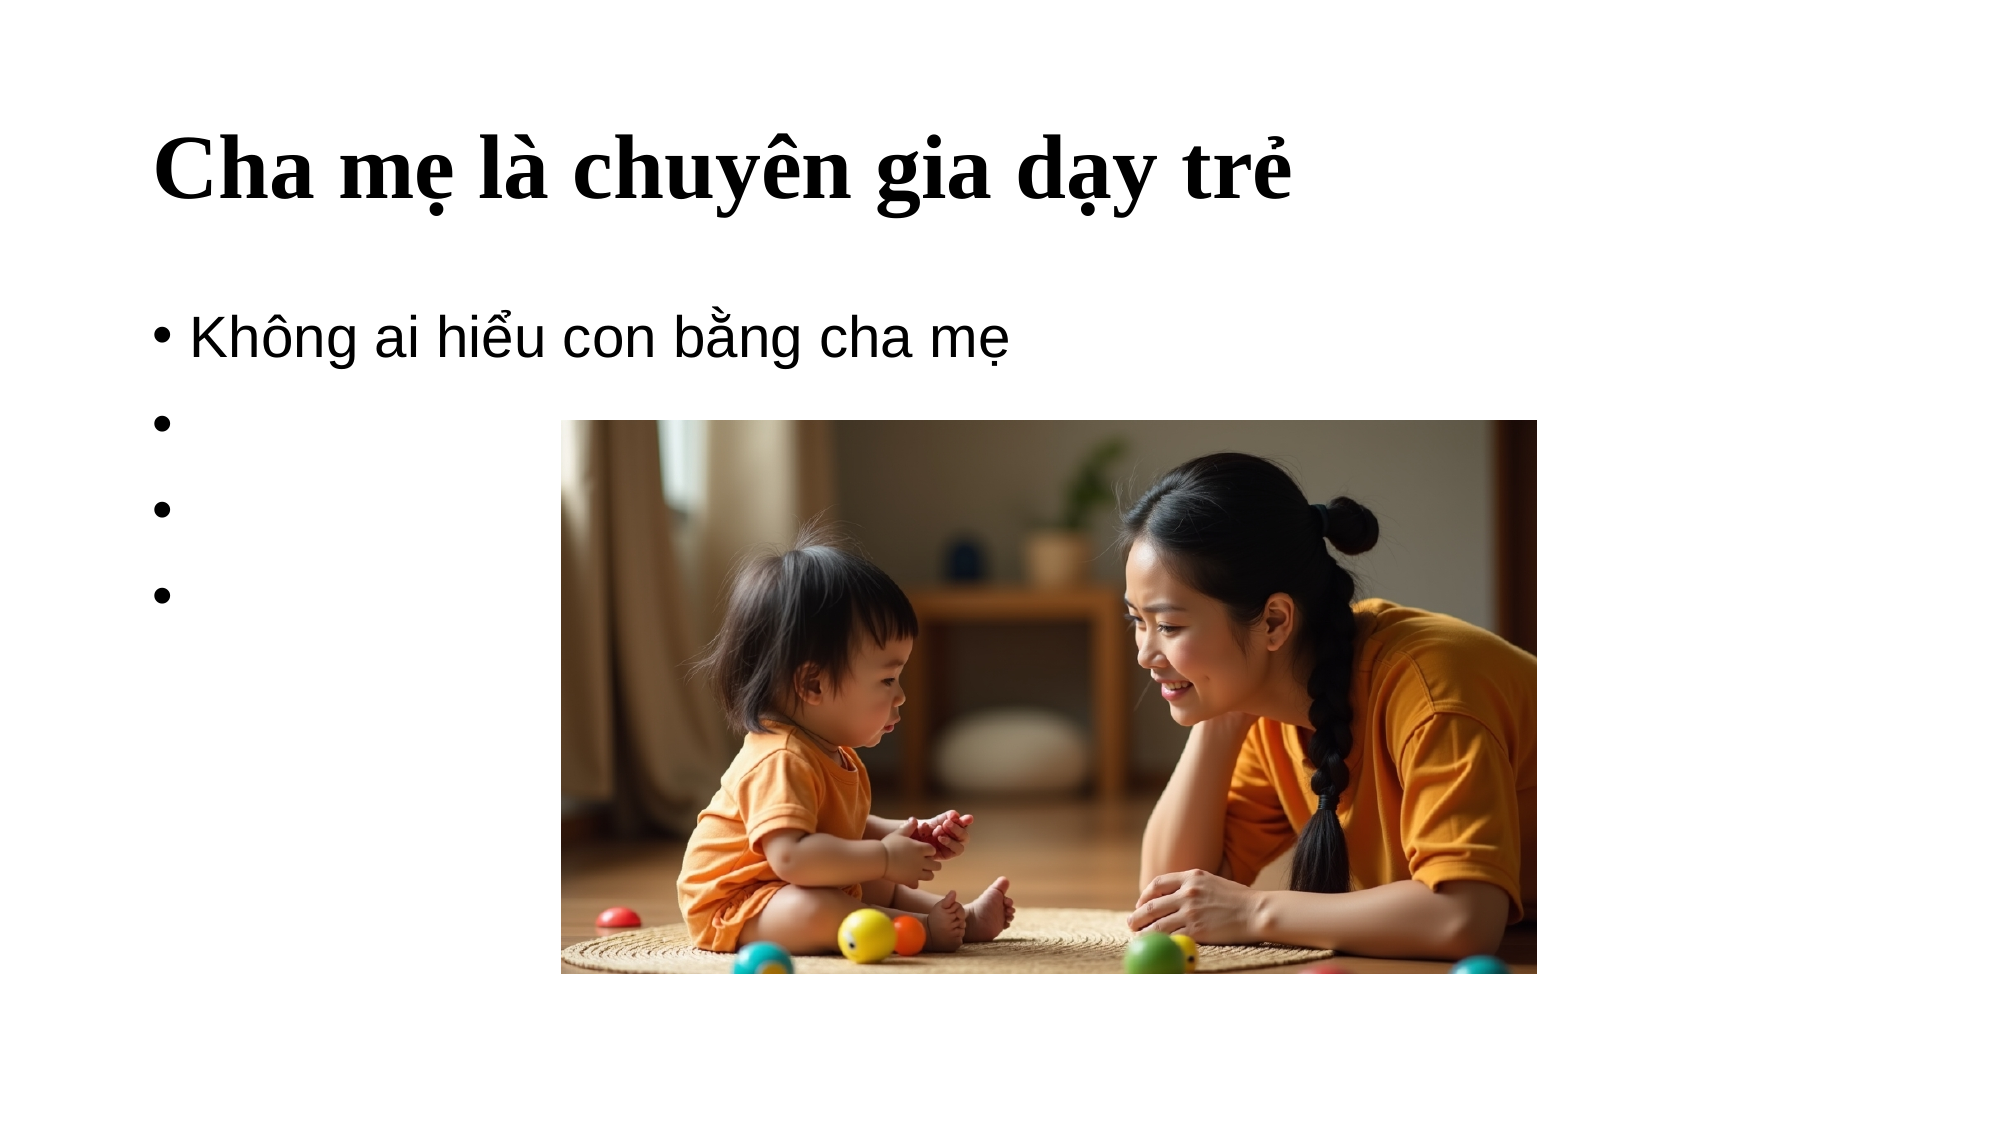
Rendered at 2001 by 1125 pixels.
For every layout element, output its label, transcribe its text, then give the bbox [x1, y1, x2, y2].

title Cha mẹ là chuyên gia dạy trẻ [137, 59, 1863, 278]
list Không ai hiểu con bằng cha mẹ [137, 299, 1863, 1014]
picture [561, 420, 1537, 974]
